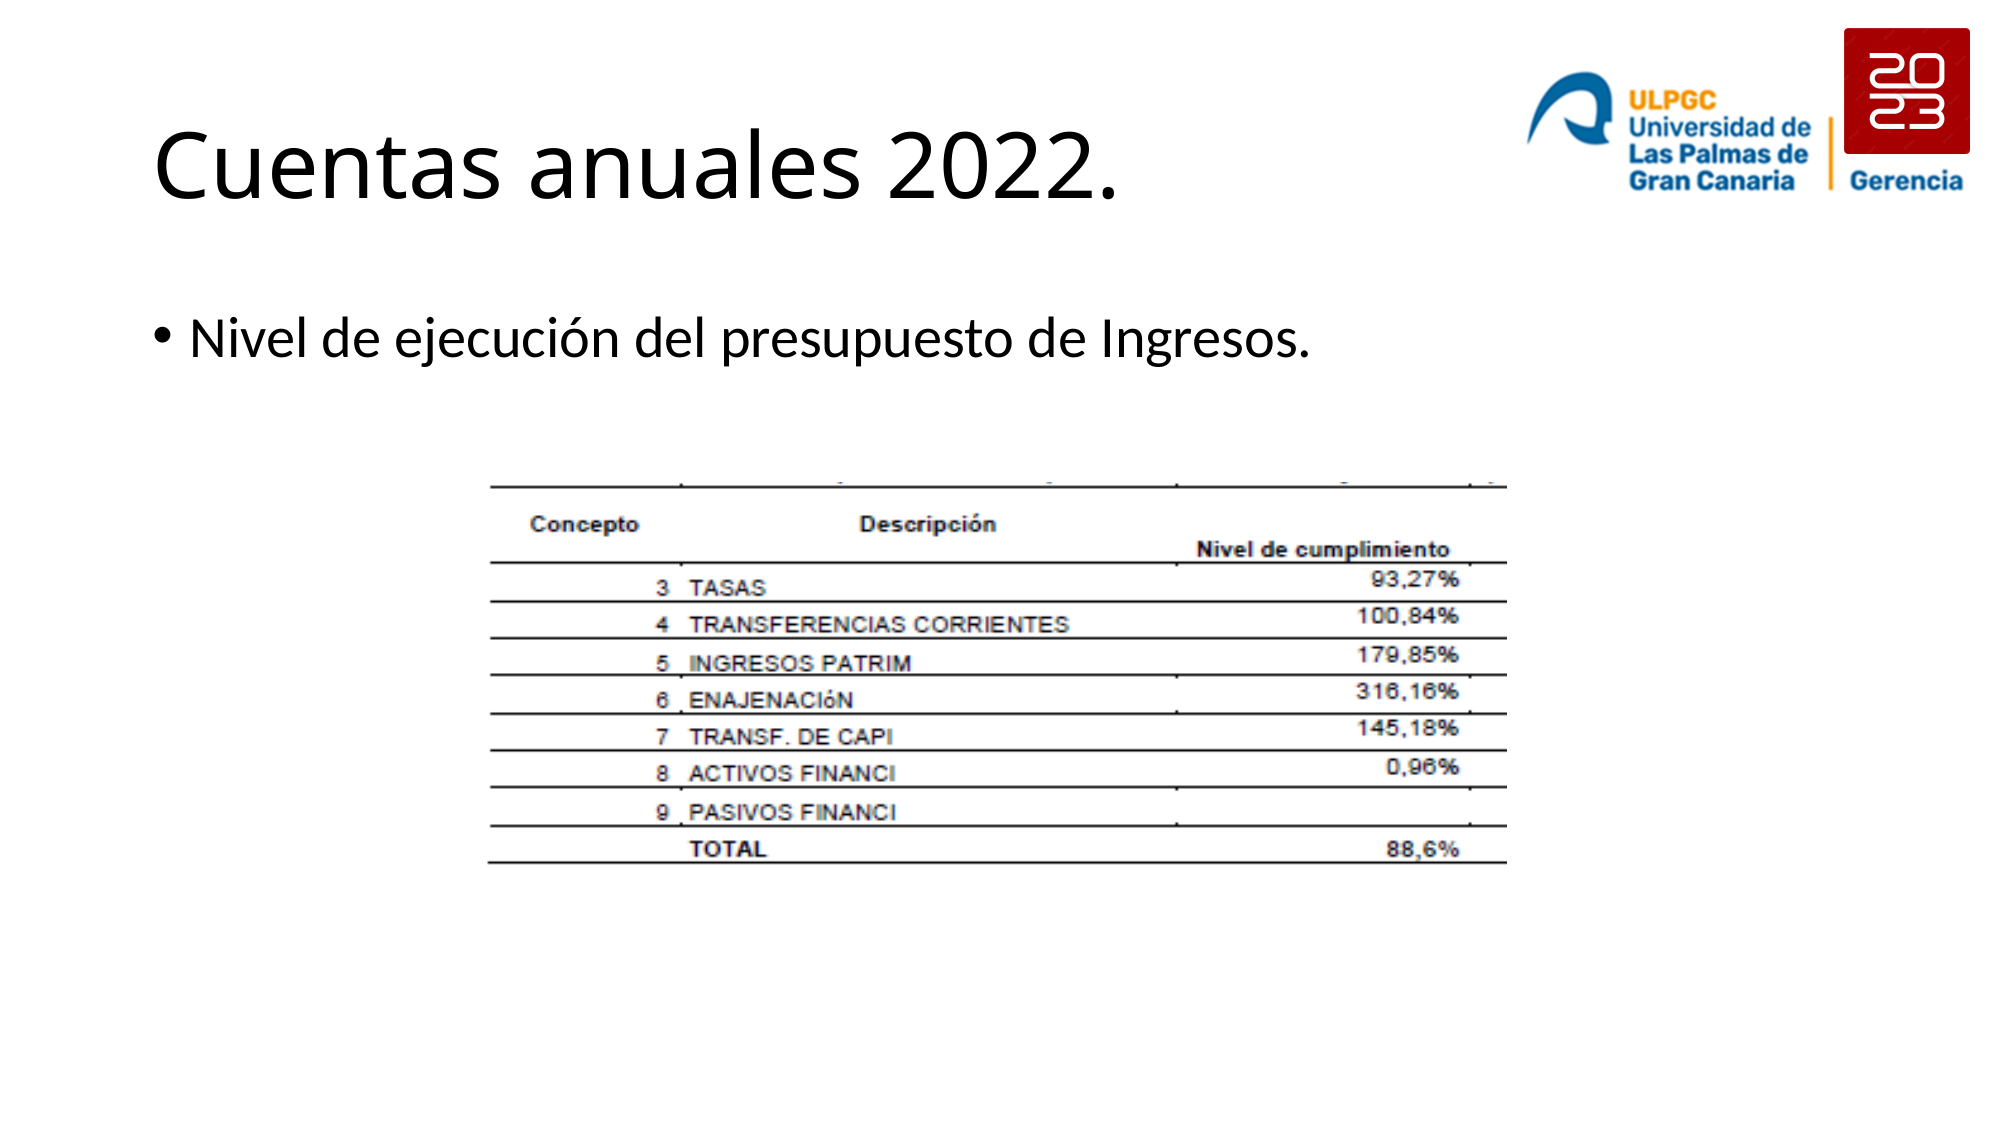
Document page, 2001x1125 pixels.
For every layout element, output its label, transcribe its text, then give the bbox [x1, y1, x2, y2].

list Nivel de ejecución del presupuesto de Ingresos. [137, 299, 1863, 1014]
picture [1493, 24, 2000, 232]
picture [481, 482, 1507, 883]
title Cuentas anuales 2022. [137, 59, 1863, 278]
